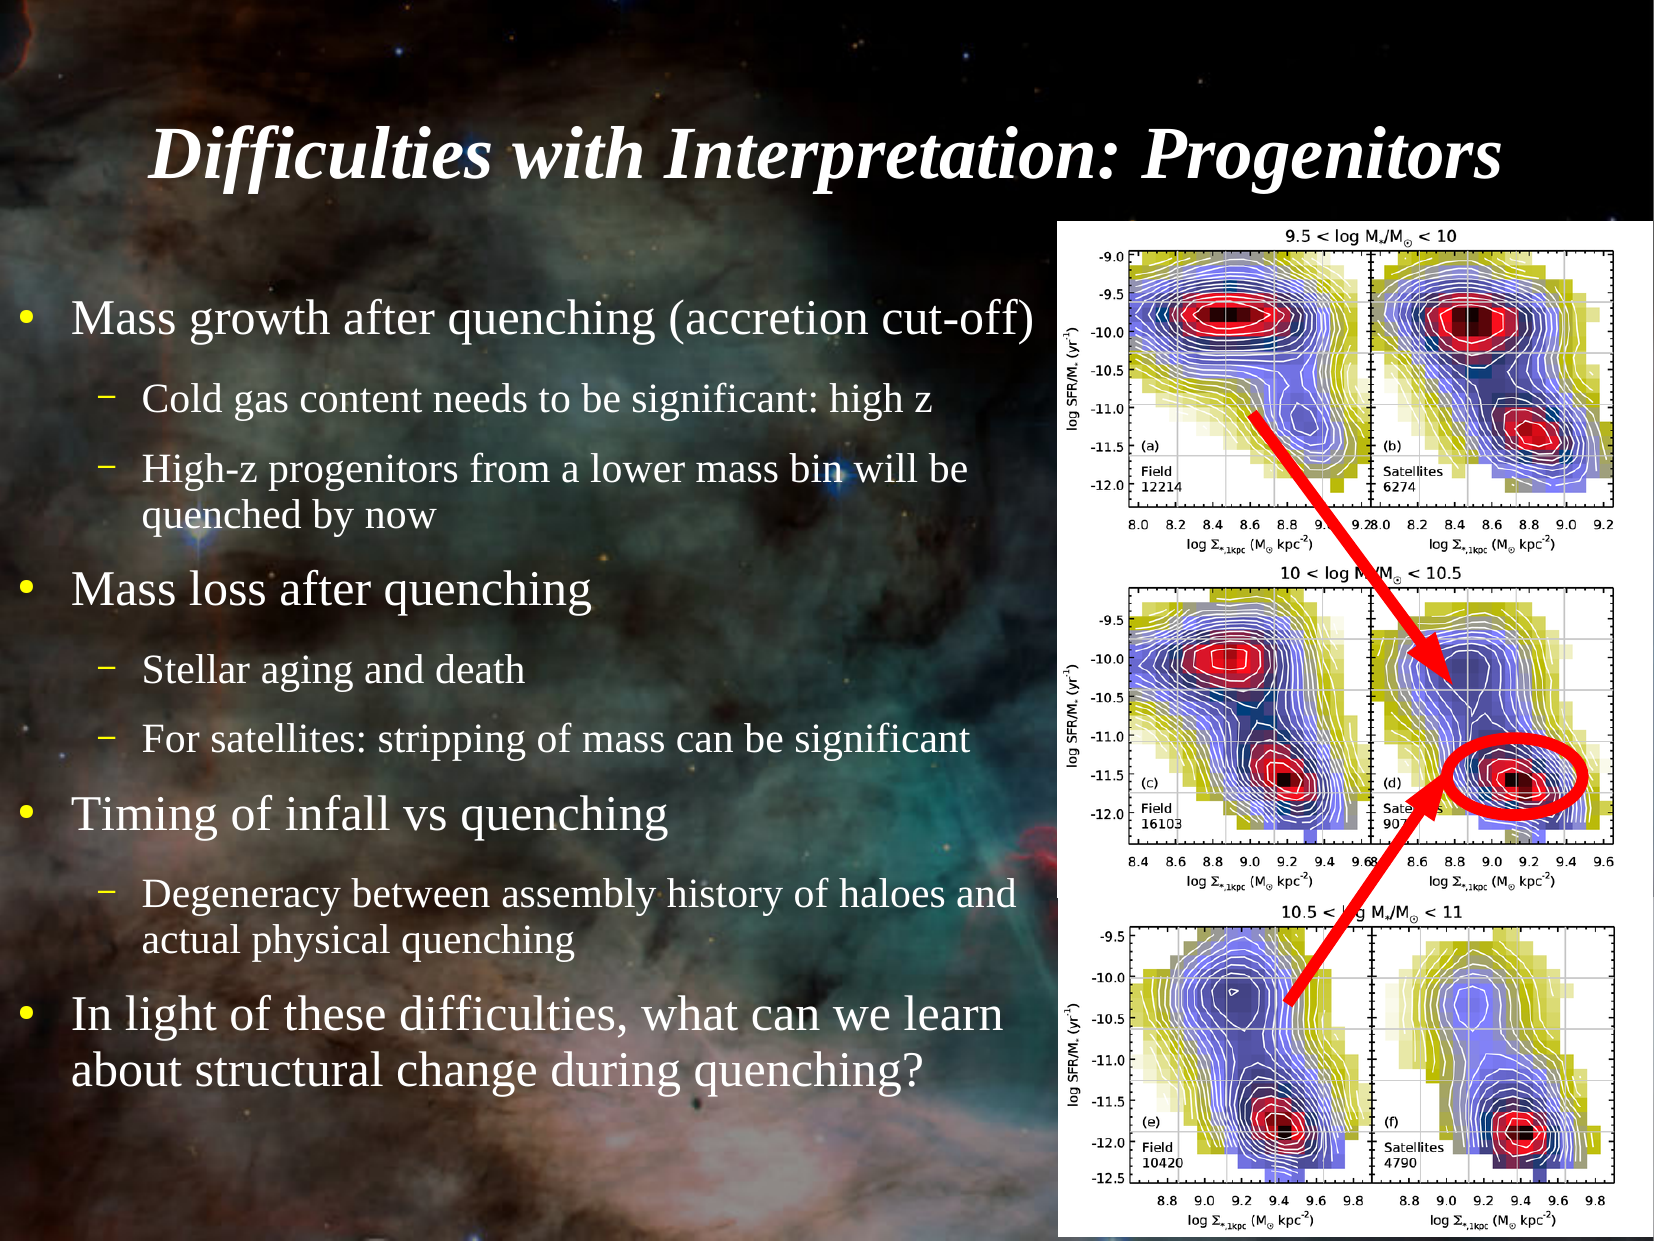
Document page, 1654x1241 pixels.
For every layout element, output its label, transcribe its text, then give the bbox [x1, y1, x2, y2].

title Difficulties with Interpretation: Progenitors [82, 49, 1571, 257]
picture [0, 0, 1654, 1241]
list Mass growth after quenching (accretion cut-off) Cold gas content needs to be significant: high z High-z progenitors from a lower mass bin will be quenched by now Mass loss after quenching Stellar aging and death For satellites: stripping of mass can be significant Timing of infall vs quenching Degeneracy between assembly history of haloes and actual physical quenching In light of these difficulties, what can we learn about structural change during quenching? [0, 290, 1040, 1102]
